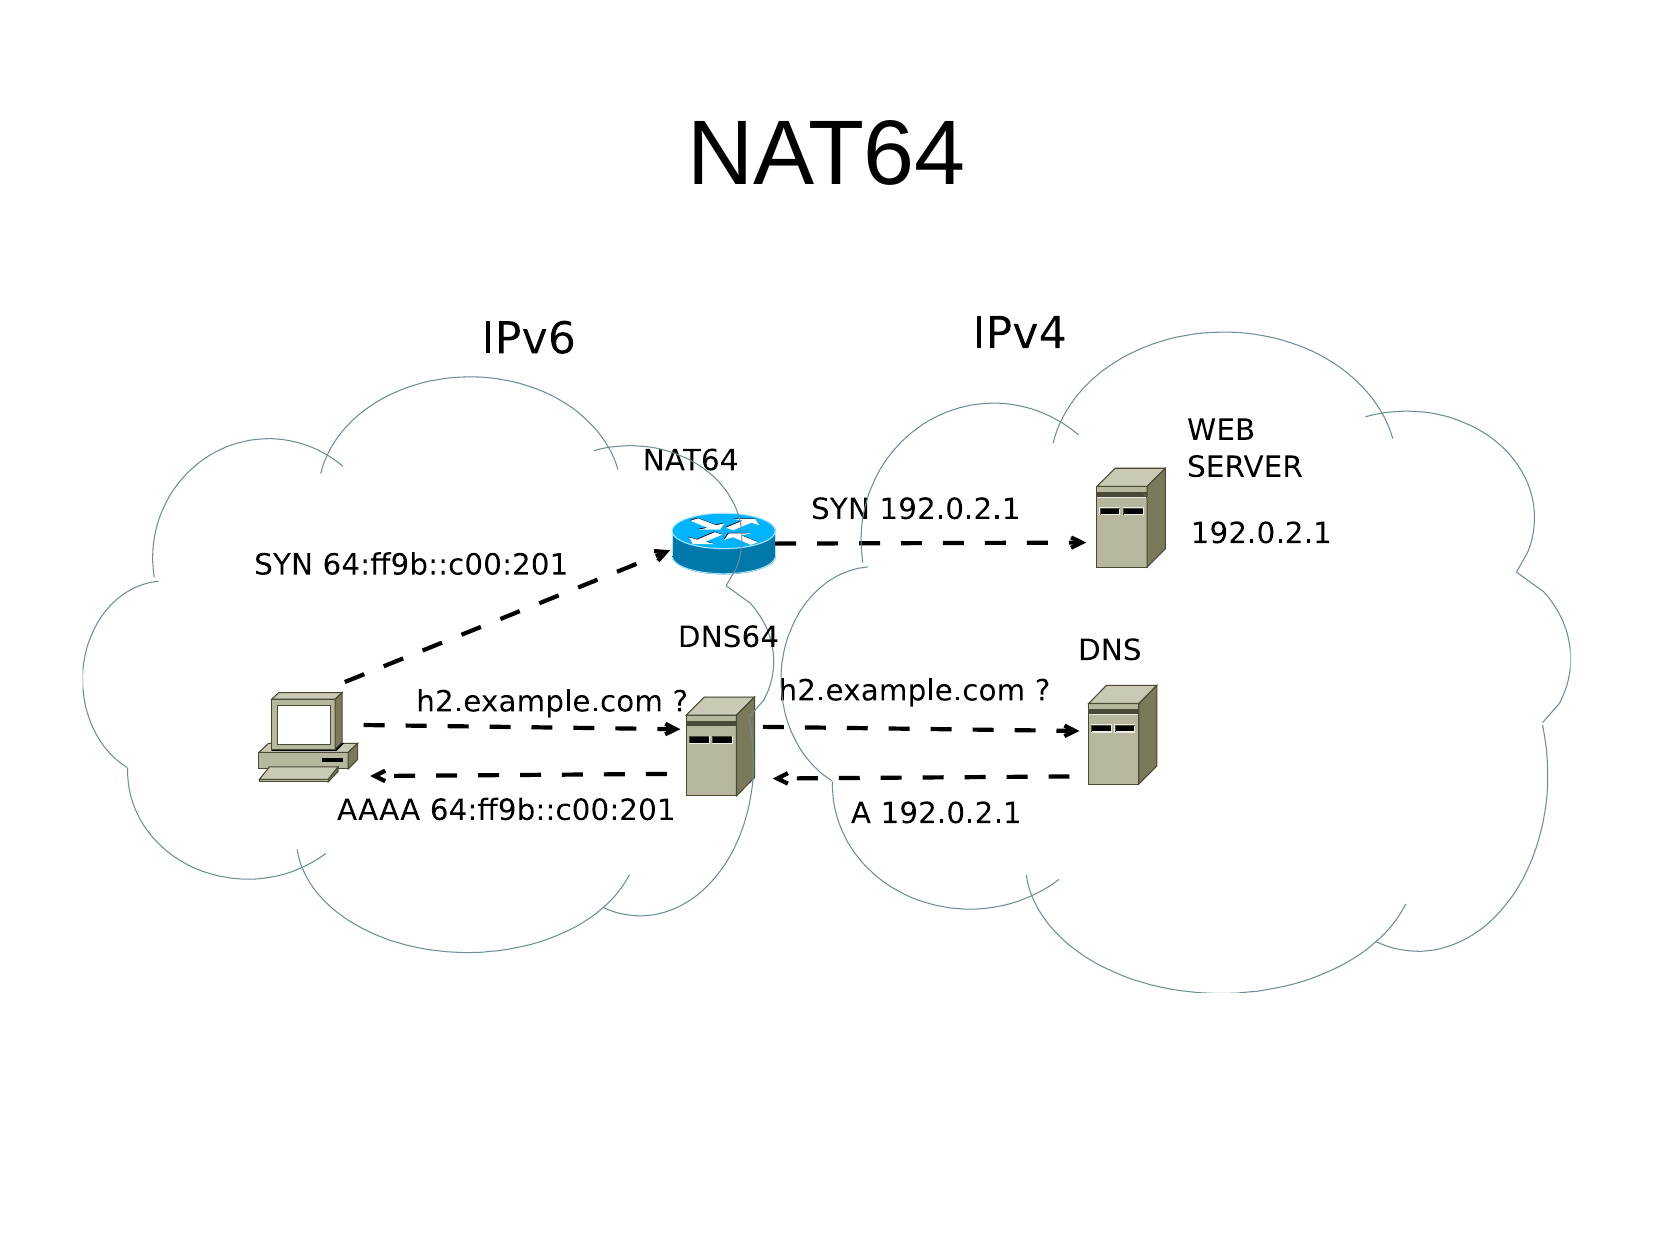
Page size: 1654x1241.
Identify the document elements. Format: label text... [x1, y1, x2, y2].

picture [82, 306, 1571, 993]
title NAT64 [82, 49, 1571, 257]
